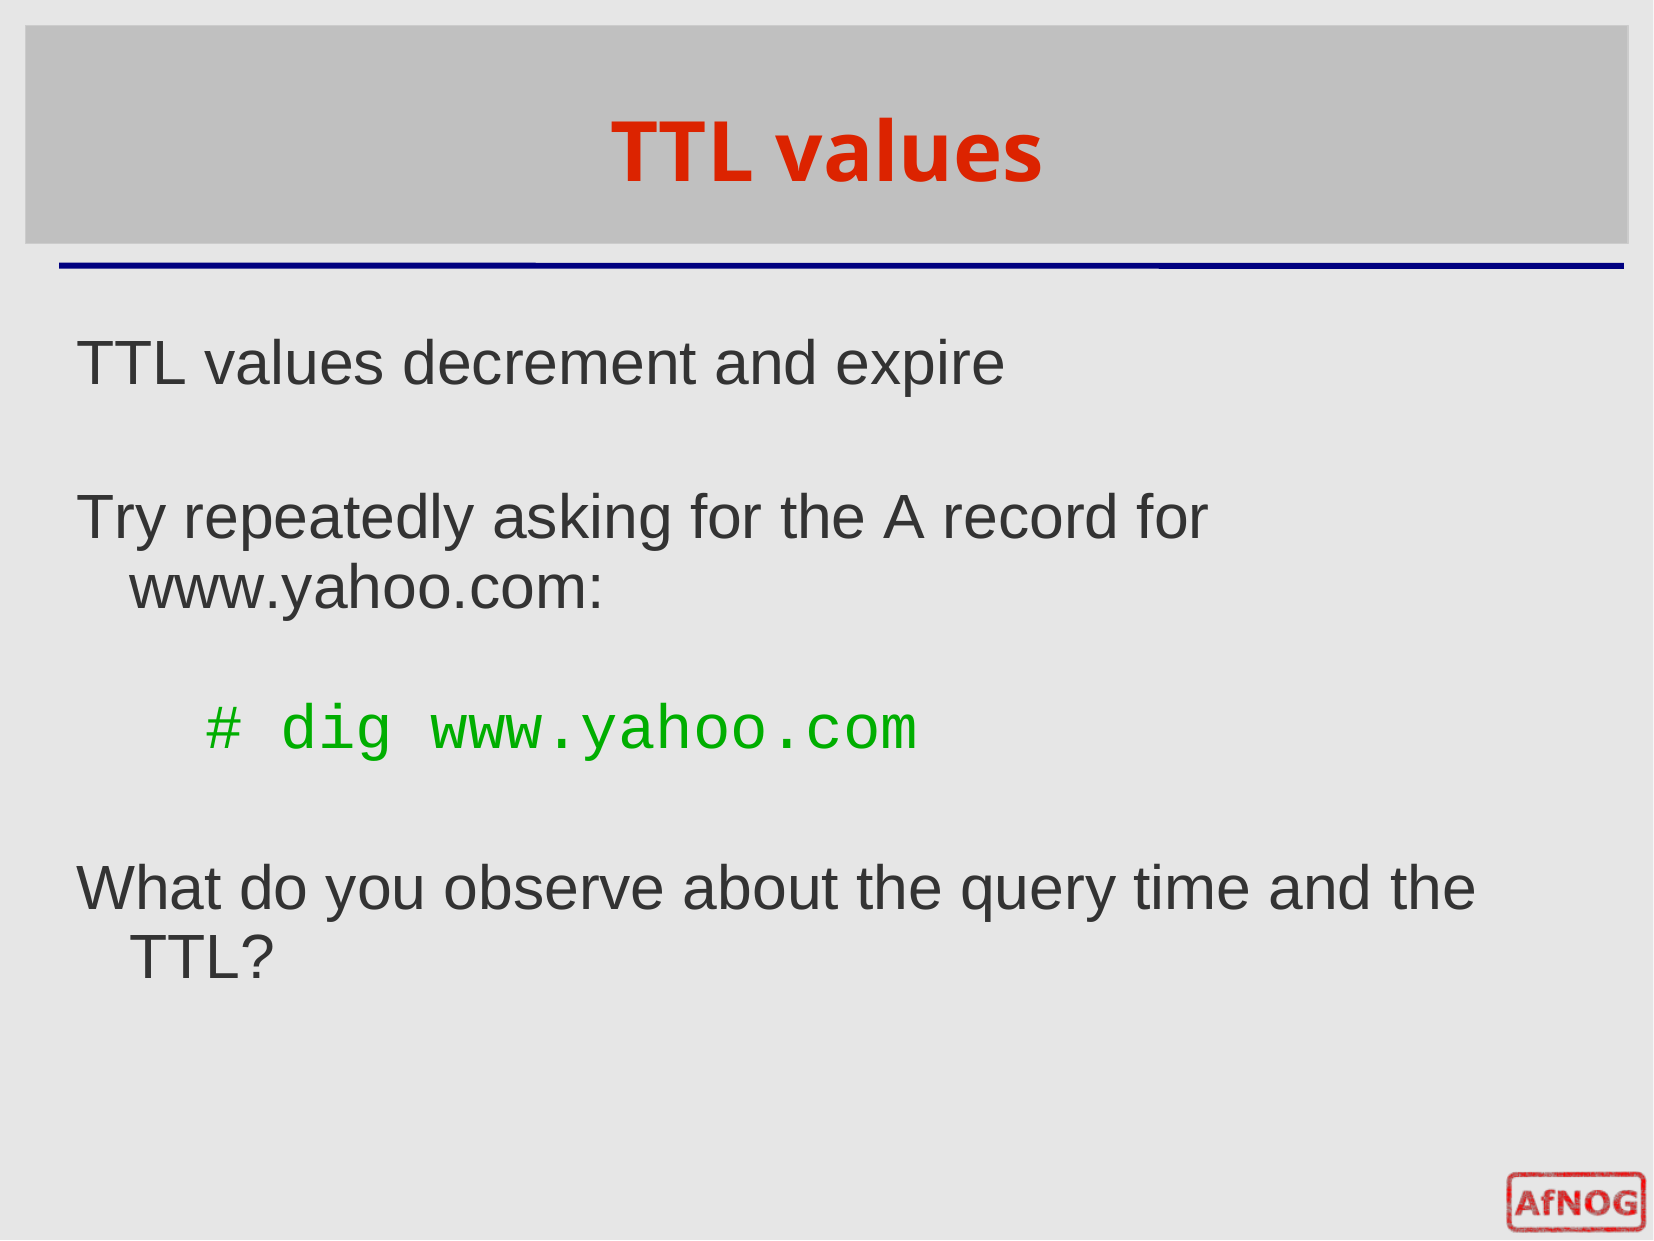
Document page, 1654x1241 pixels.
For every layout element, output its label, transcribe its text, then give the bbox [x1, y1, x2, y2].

list TTL values decrement and expire Try repeatedly asking for the A record for www.yahoo.com: # dig www.yahoo.com What do you observe about the query time and the TTL? [59, 322, 1595, 1132]
picture [1505, 1170, 1648, 1235]
title TTL values [121, 46, 1534, 254]
